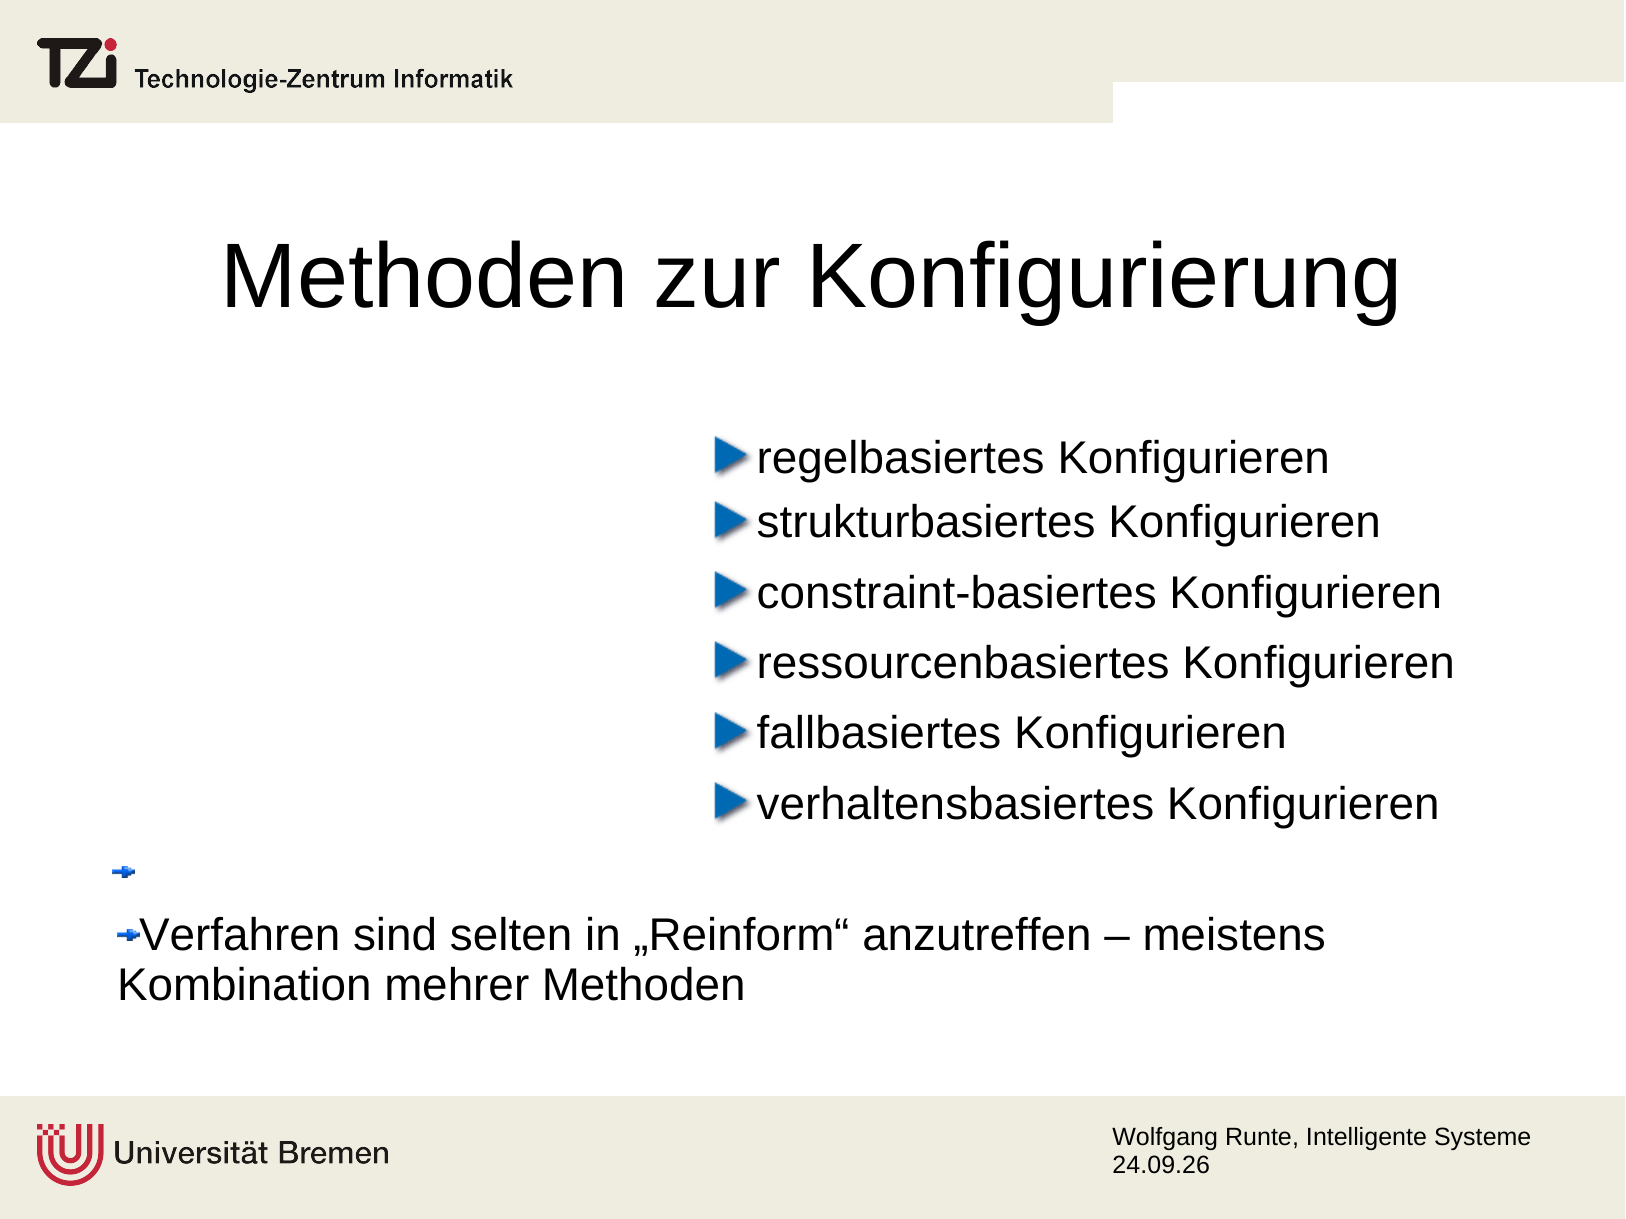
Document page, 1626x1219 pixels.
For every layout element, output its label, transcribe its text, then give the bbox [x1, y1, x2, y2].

picture [37, 1124, 388, 1186]
picture [37, 38, 513, 93]
title Methoden zur Konfigurierung [112, 162, 1513, 393]
list regelbasiertes Konfigurieren strukturbasiertes Konfigurieren constraint-basiertes Konfigurieren ressourcenbasiertes Konfigurieren fallbasiertes Konfigurieren verhaltensbasiertes Konfigurieren Verfahren sind selten in „Reinform“ anzutreffen – meistens Kombination mehrer Methoden [112, 433, 1513, 1097]
